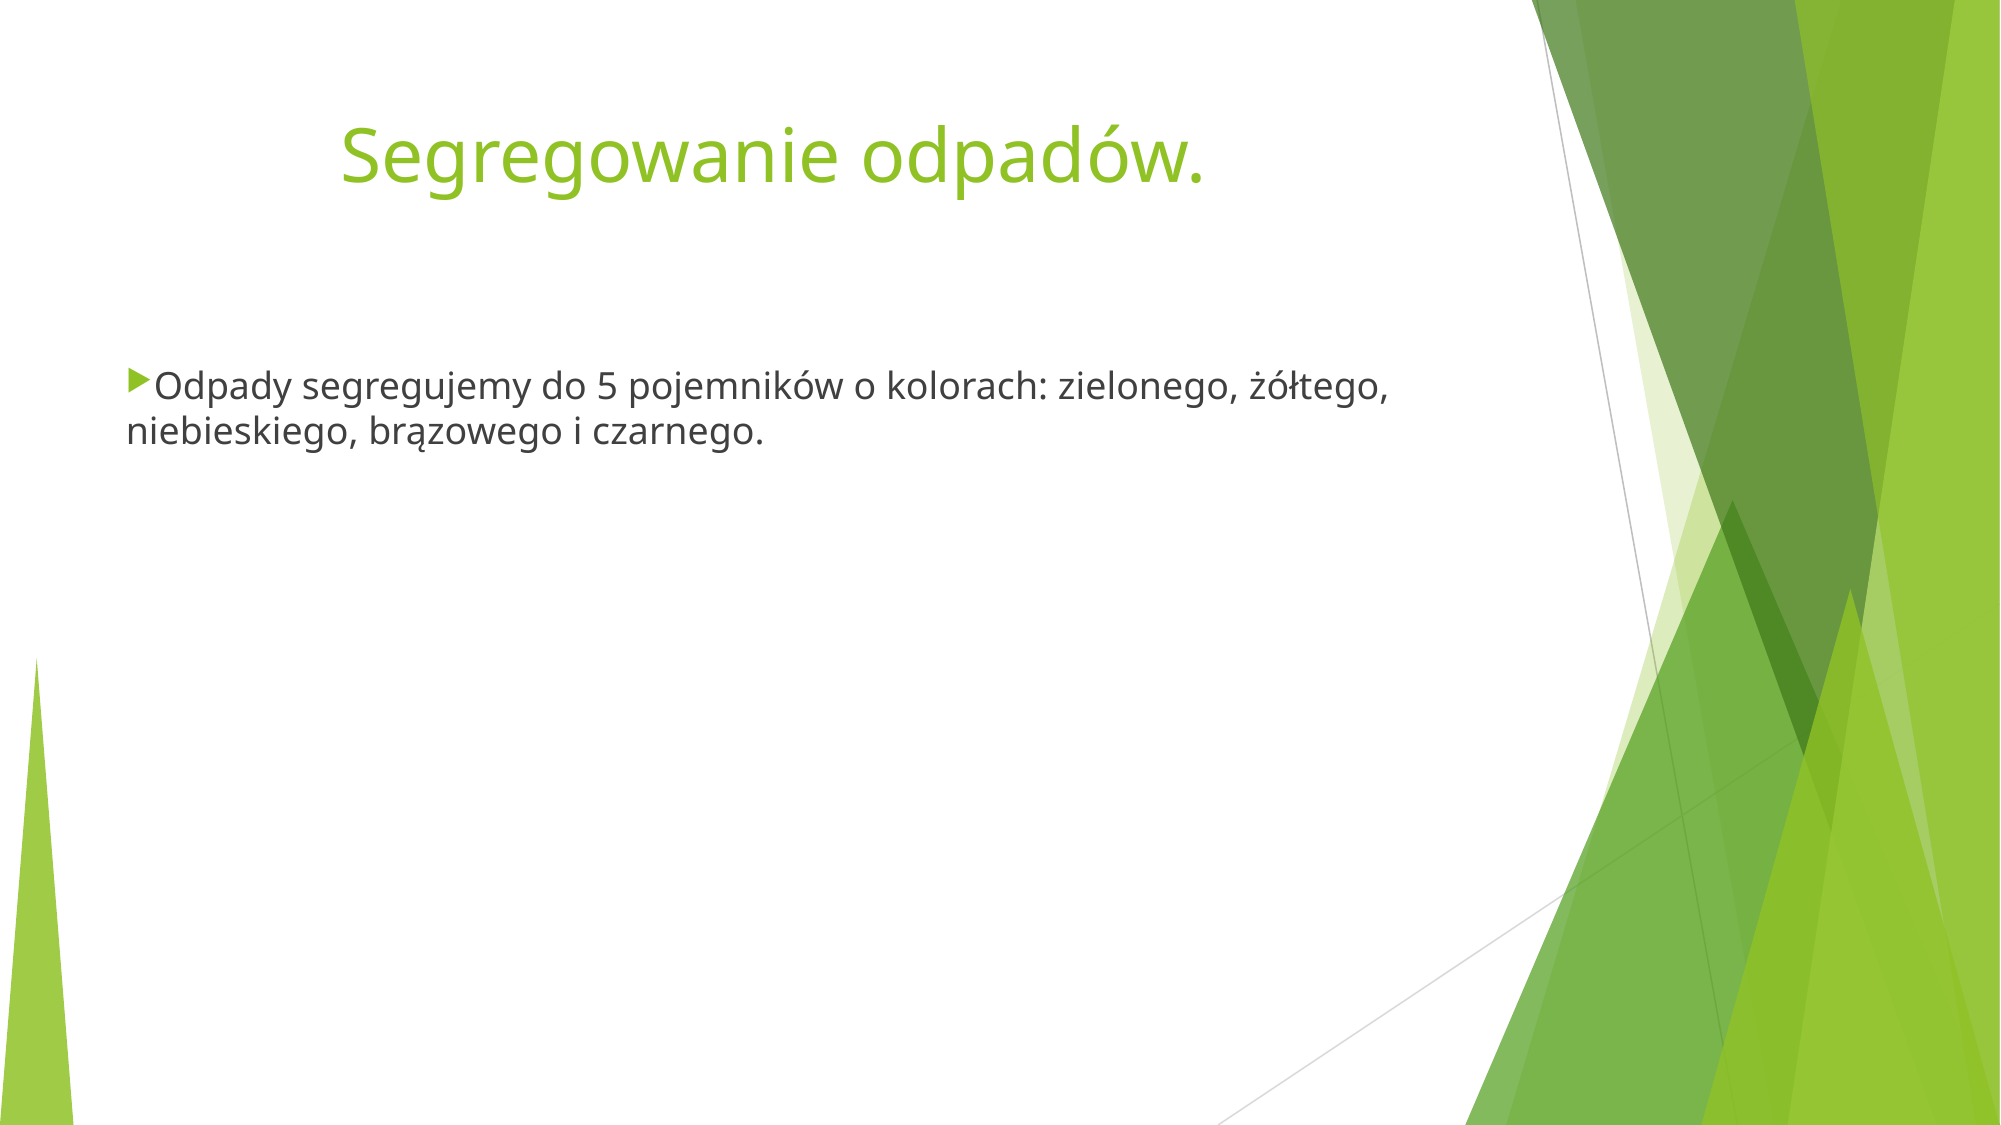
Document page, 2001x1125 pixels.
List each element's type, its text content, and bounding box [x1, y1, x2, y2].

list Odpady segregujemy do 5 pojemników o kolorach: zielonego, żółtego, niebieskiego, brązowego i czarnego. [111, 354, 1522, 992]
title Segregowanie odpadów. [111, 99, 1522, 317]
